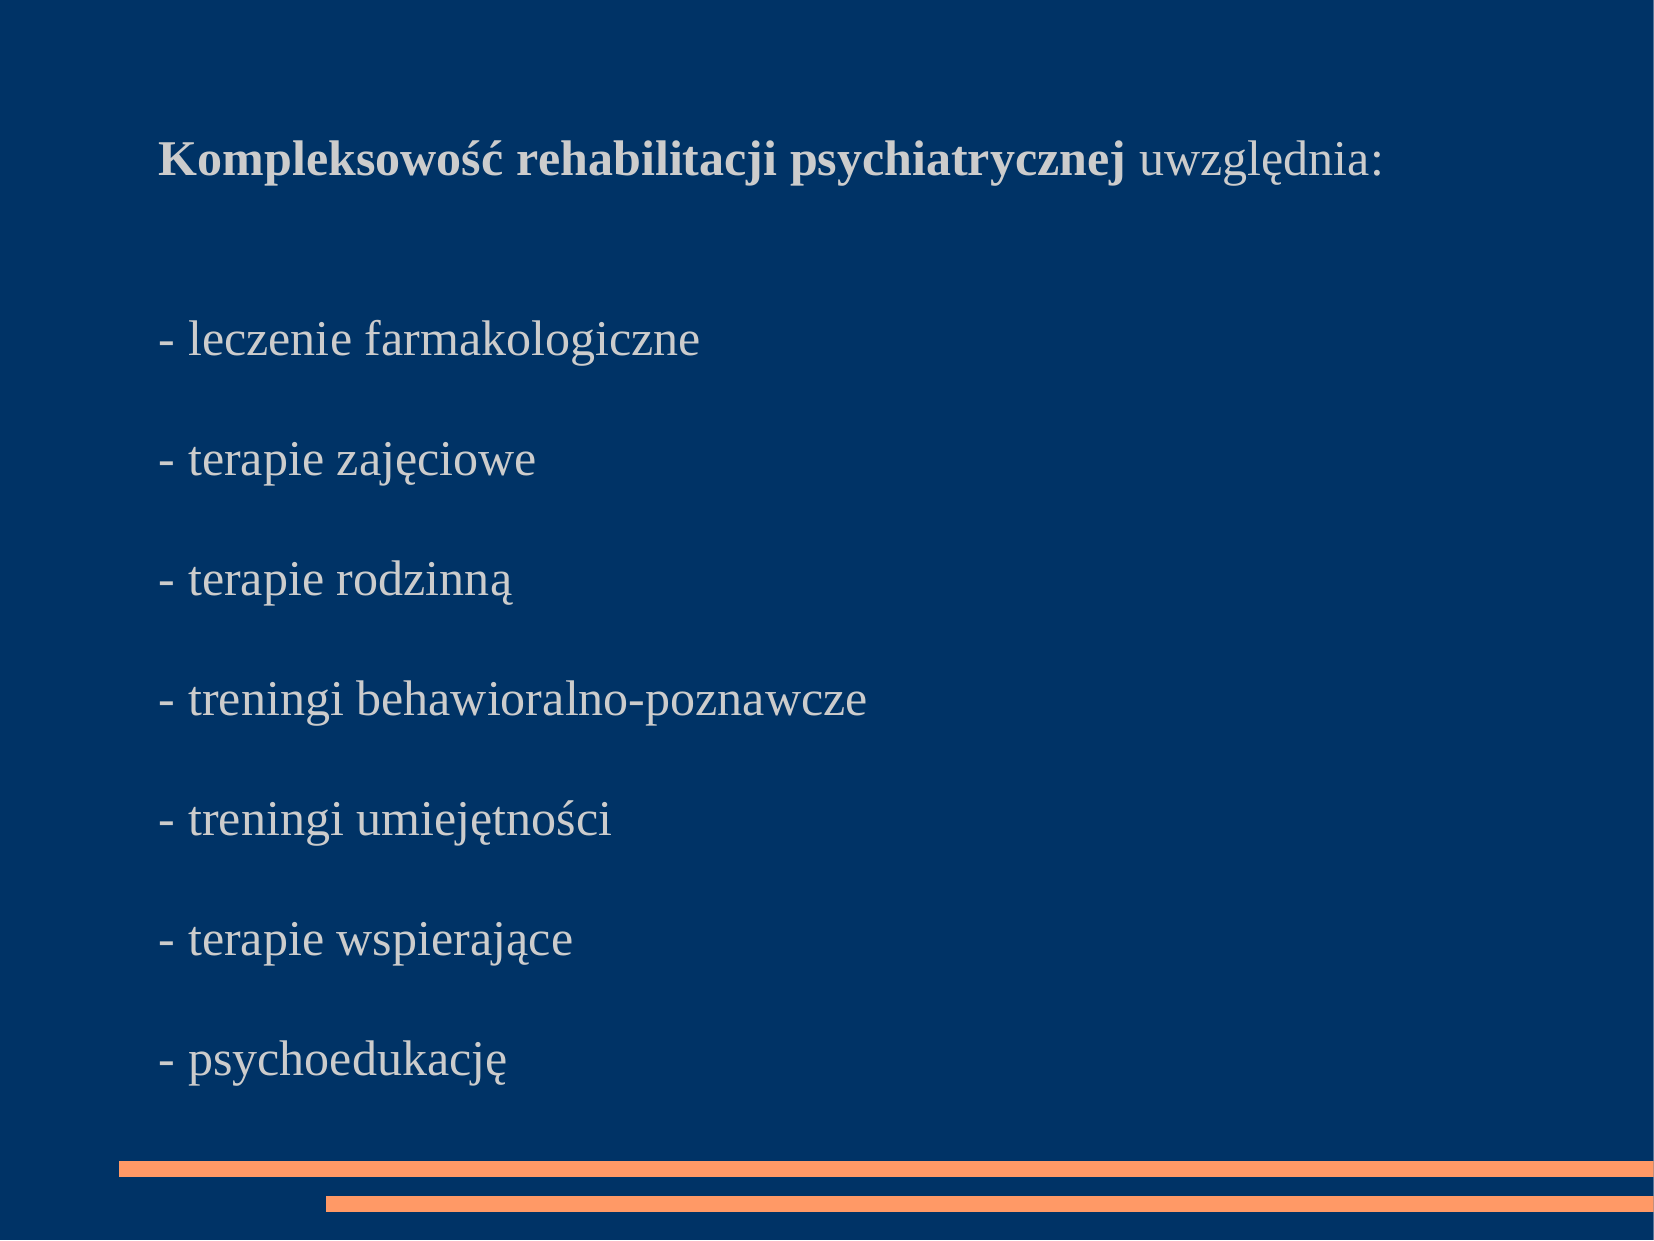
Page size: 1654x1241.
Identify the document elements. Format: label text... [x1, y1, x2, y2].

subtitle Kompleksowość rehabilitacji psychiatrycznej uwzględnia: - leczenie farmakologiczne - terapie zajęciowe - terapie rodzinną - treningi behawioralno-poznawcze - treningi umiejętności - terapie wspierające - psychoedukację [121, 0, 1534, 1241]
